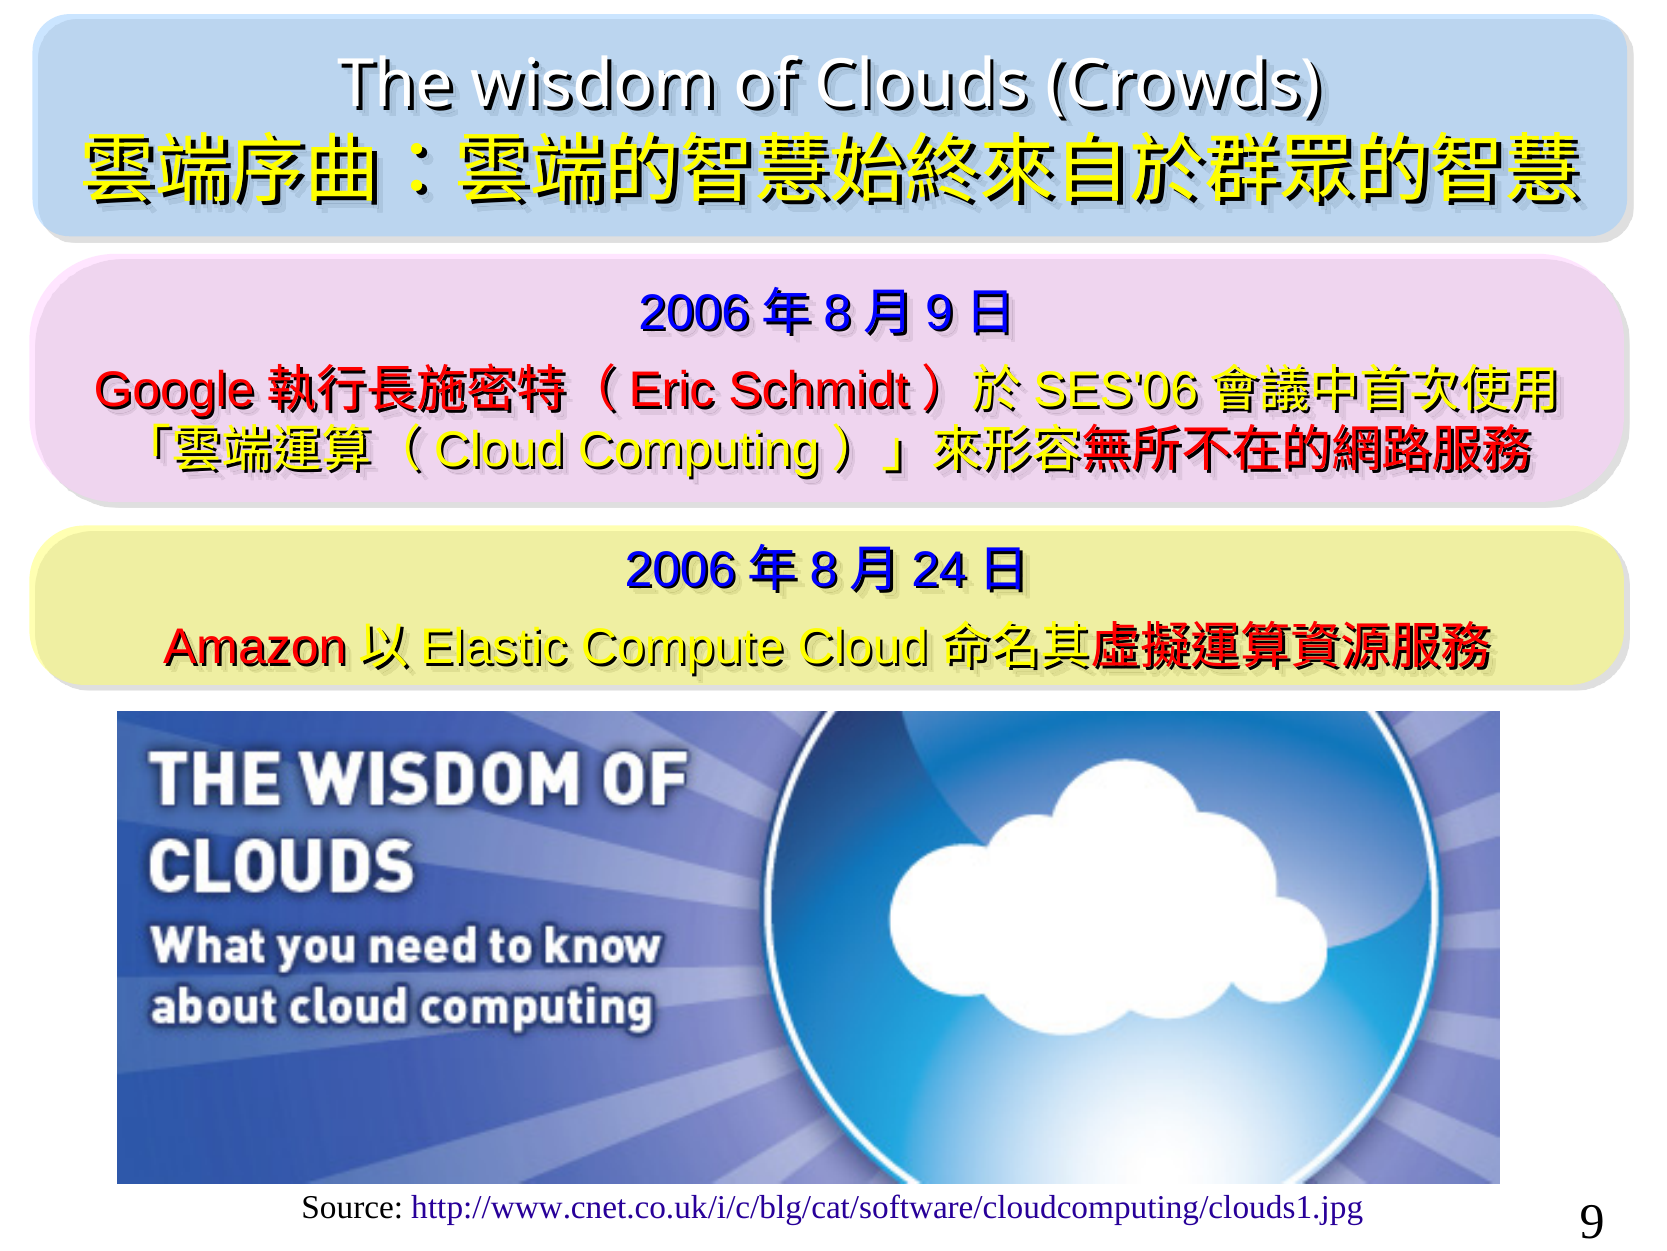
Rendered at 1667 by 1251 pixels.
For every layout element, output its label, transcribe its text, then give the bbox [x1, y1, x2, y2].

text_box 2006年8月9日 Google執行長施密特（Eric Schmidt）於SES'06會議中首次使用 「雲端運算（Cloud Computing）」來形容無所不在的網路服務 [29, 253, 1624, 503]
picture [117, 711, 1500, 1177]
text_box Source: http://www.cnet.co.uk/i/c/blg/cat/software/cloudcomputing/clouds1.jpg [0, 1177, 1667, 1251]
text_box 2006年8月24日 Amazon以Elastic Compute Cloud命名其虛擬運算資源服務 [29, 525, 1624, 685]
text_box The wisdom of Clouds (Crowds) 雲端序曲：雲端的智慧始終來自於群眾的智慧 [32, 14, 1628, 237]
